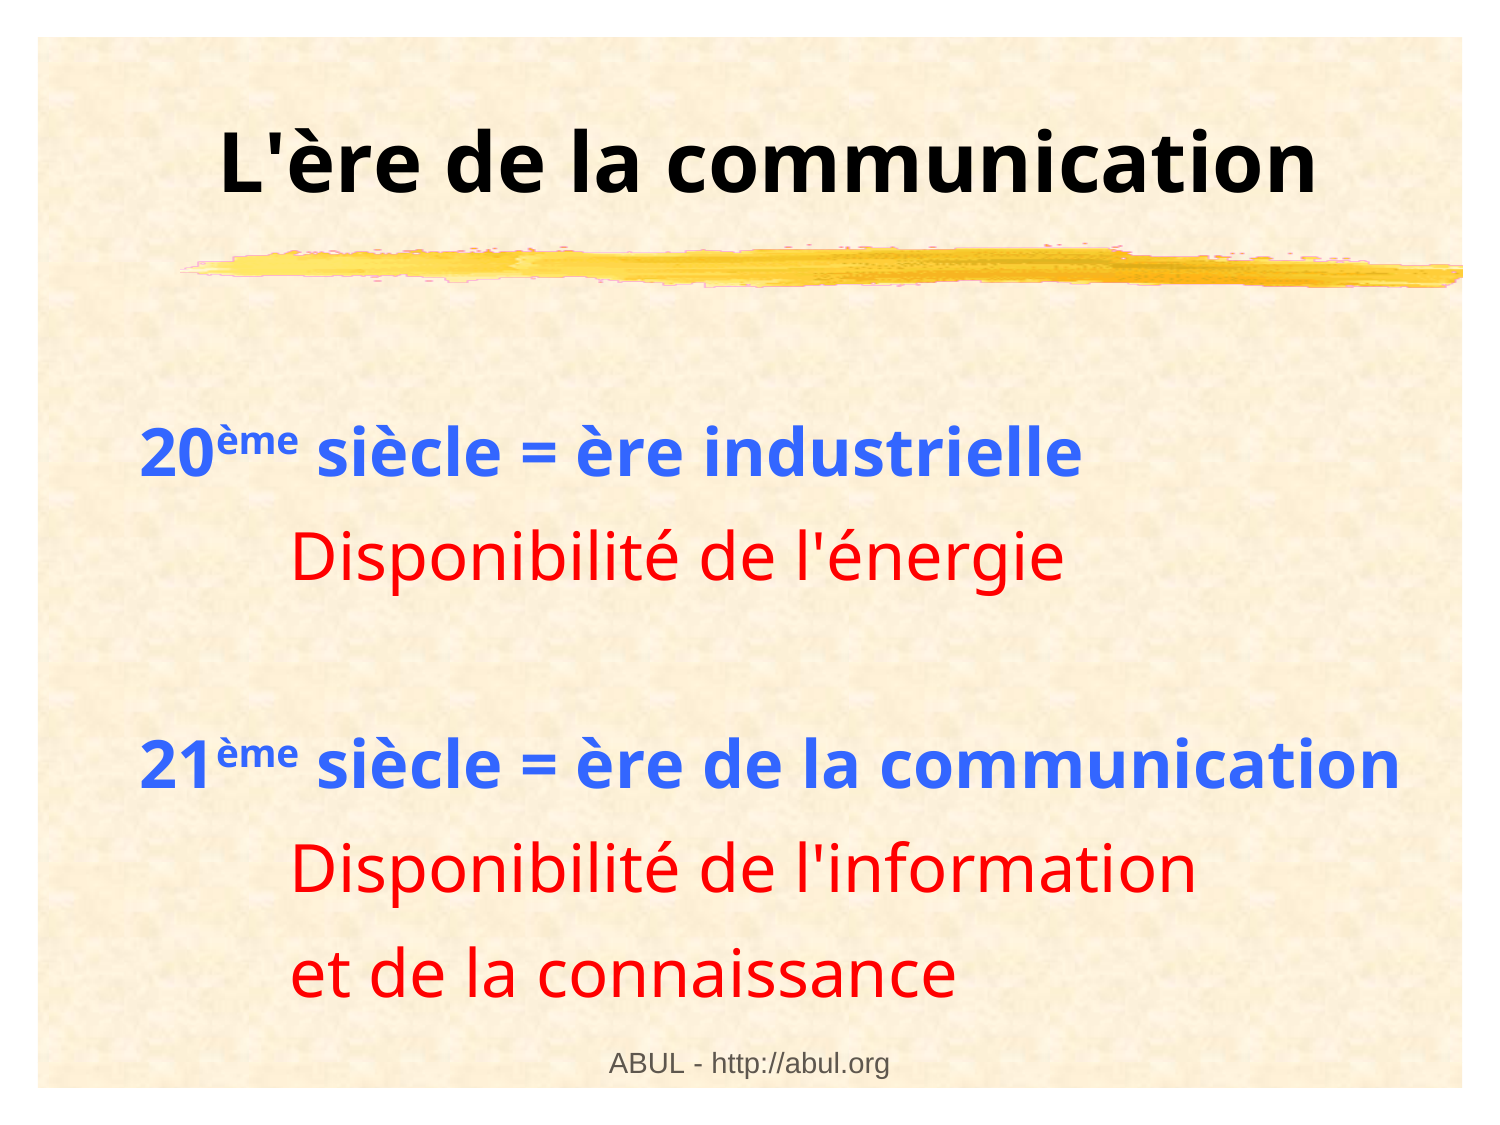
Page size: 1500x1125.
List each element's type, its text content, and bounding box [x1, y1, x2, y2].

picture [37, 37, 1463, 1088]
text_box 20ème siècle = ère industrielle Disponibilité de l'énergie 21ème siècle = ère de la communication Disponibilité de l'information et de la connaissance [124, 397, 1432, 980]
title L'ère de la communication [75, 72, 1463, 248]
